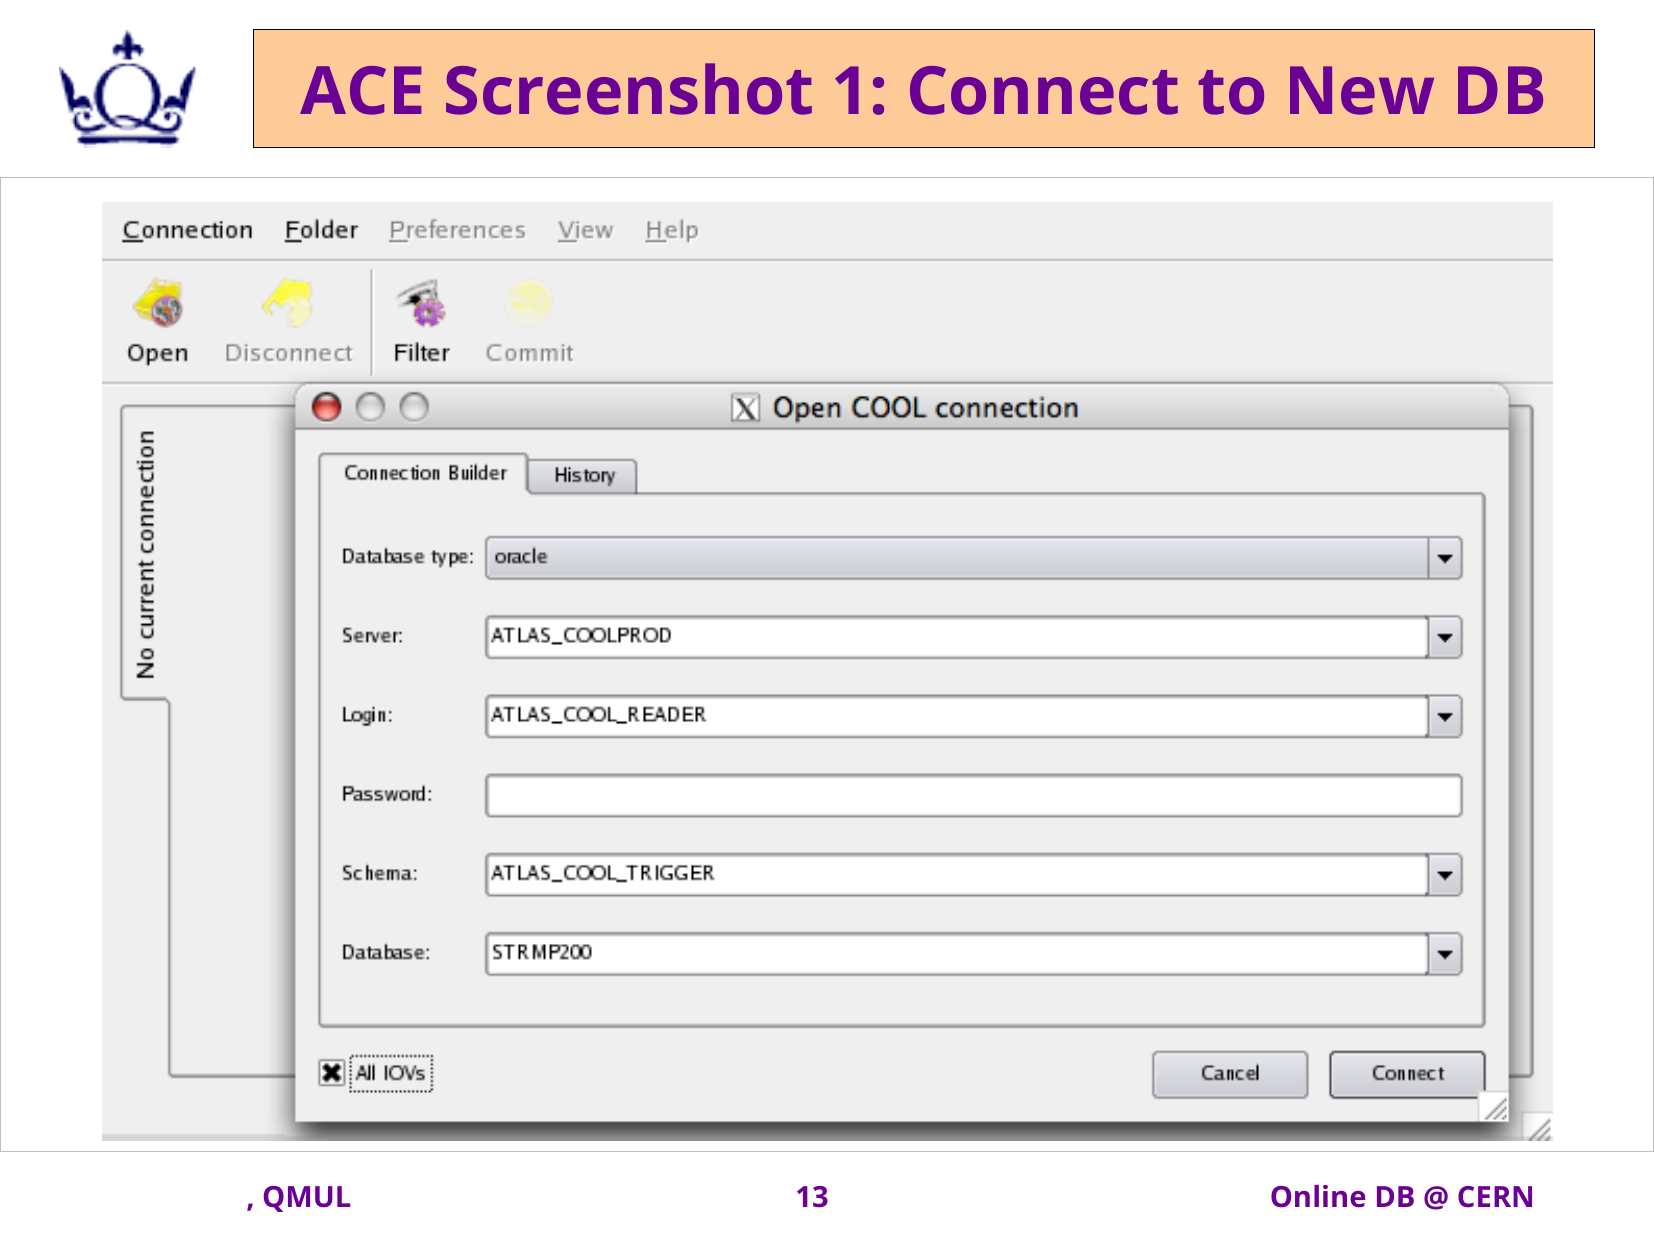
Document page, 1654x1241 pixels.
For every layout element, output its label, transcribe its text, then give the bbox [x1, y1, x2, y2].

picture [59, 29, 200, 148]
picture [102, 201, 1553, 1141]
title ACE Screenshot 1: Connect to New DB [253, 29, 1595, 148]
